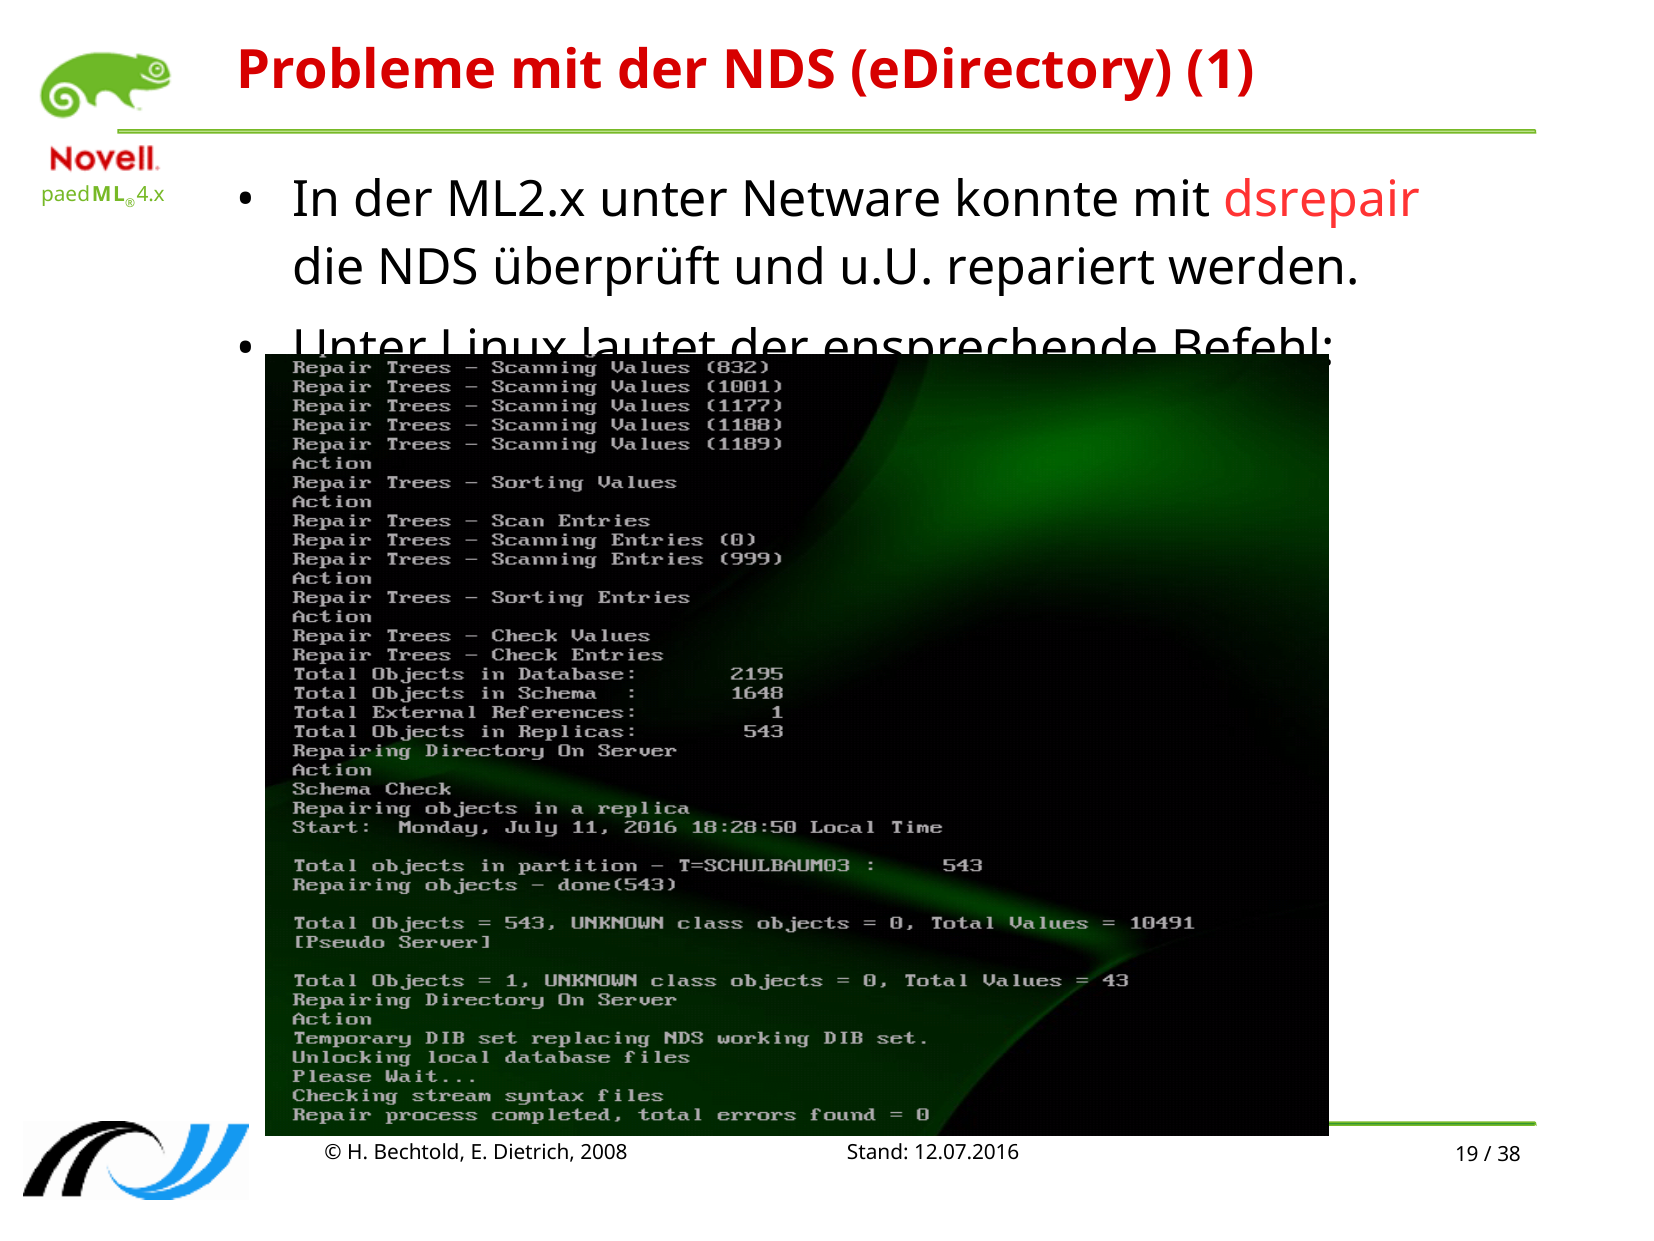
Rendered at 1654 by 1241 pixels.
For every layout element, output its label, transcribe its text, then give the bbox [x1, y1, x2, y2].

title Probleme mit der NDS (eDirectory) (1) [236, 17, 1536, 119]
picture [265, 354, 1329, 1136]
list In der ML2.x unter Netware konnte mit dsrepair die NDS überprüft und u.U. repariert werden. Unter Linux lautet der ensprechende Befehl: ndsrepair -U [236, 162, 1565, 360]
picture [23, 1121, 249, 1200]
picture [26, 35, 184, 193]
